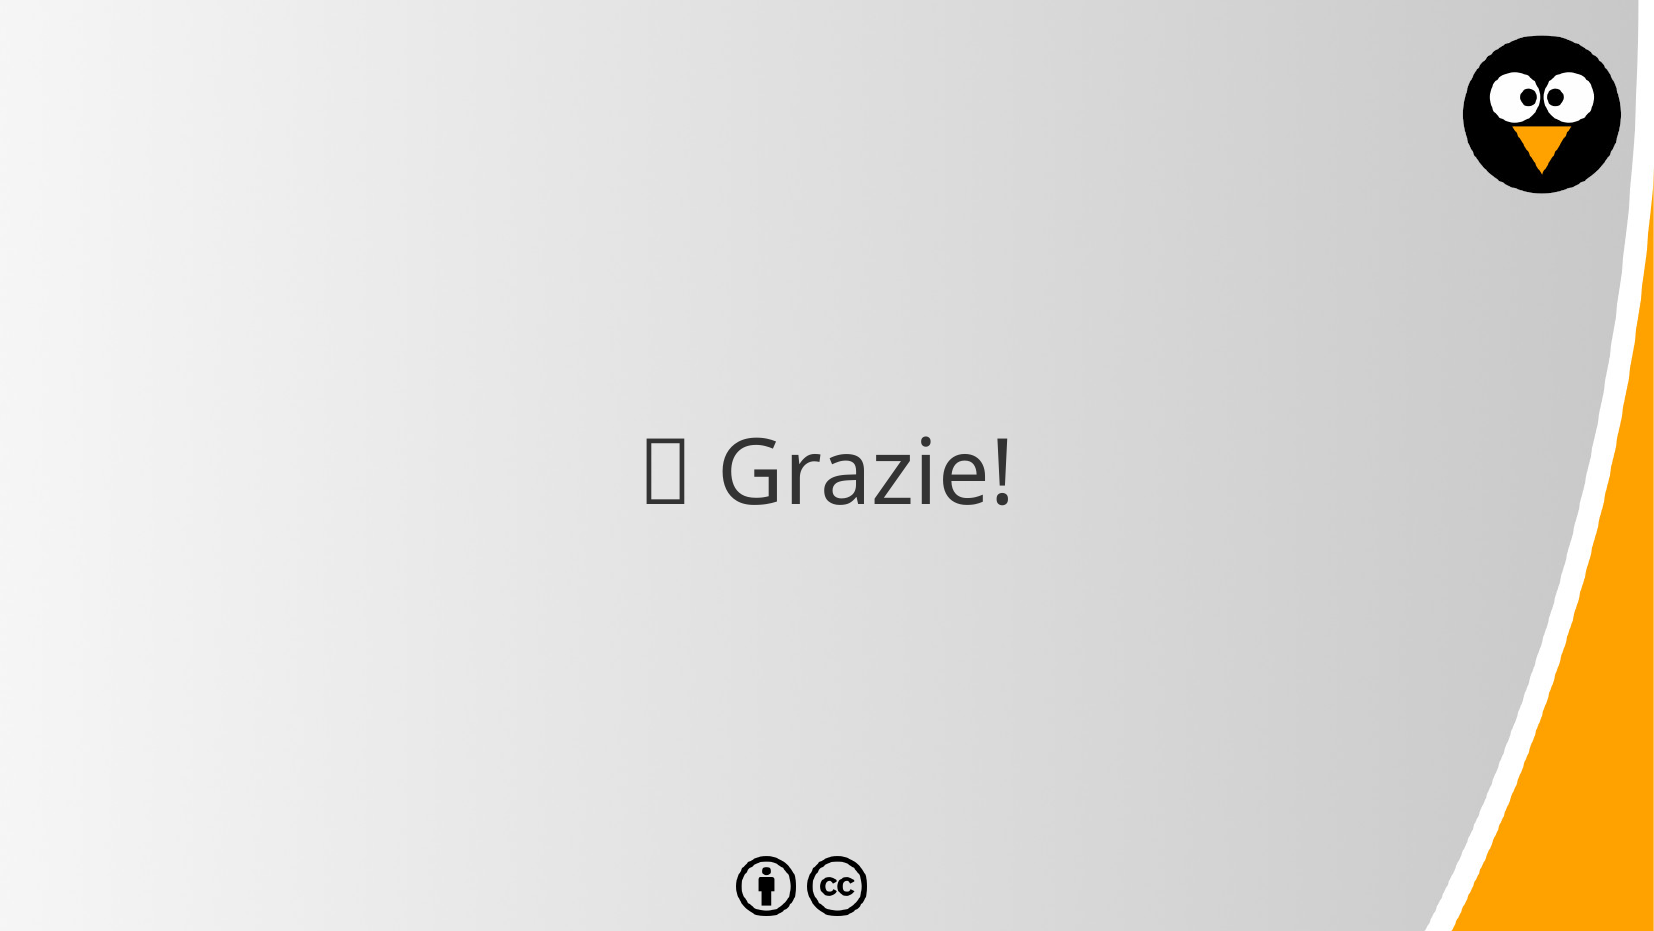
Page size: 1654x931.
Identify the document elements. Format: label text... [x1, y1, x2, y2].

title 👏 Grazie! [82, 391, 1571, 547]
picture [0, 0, 1654, 931]
